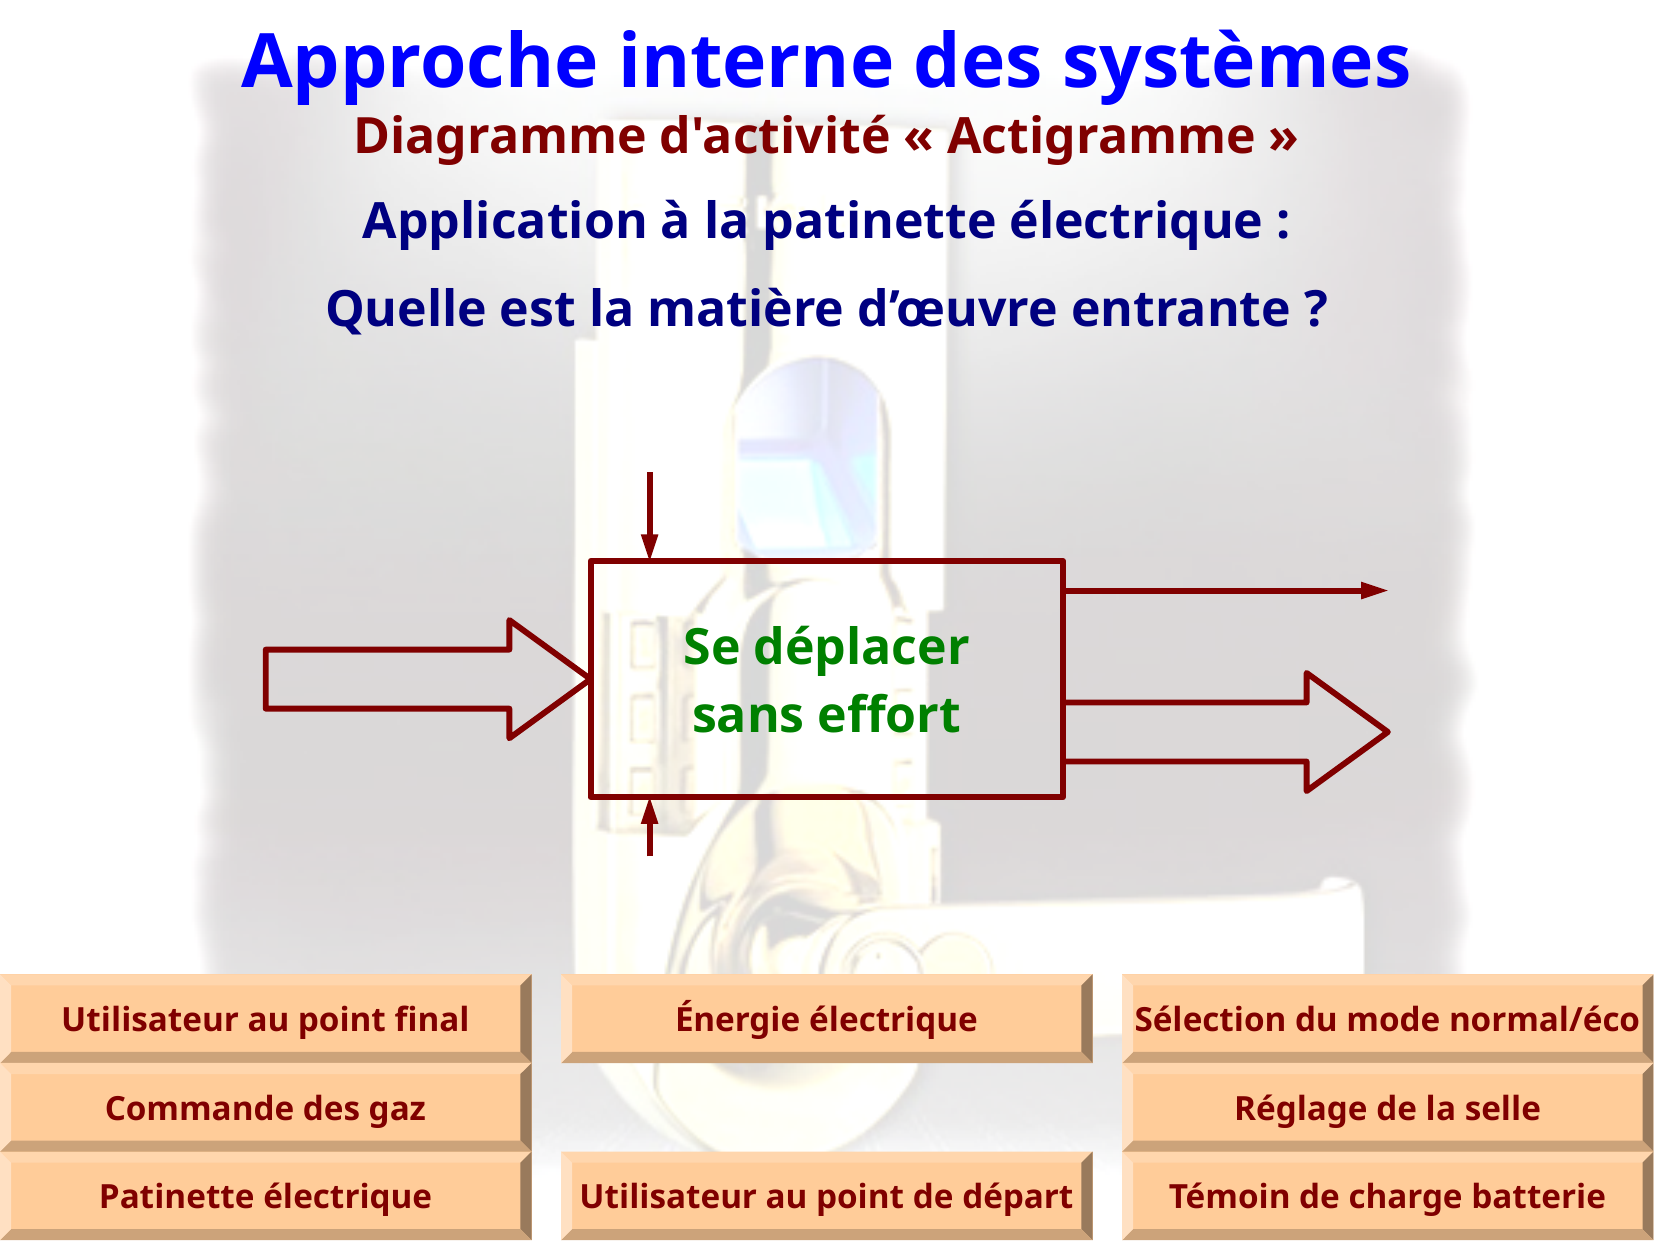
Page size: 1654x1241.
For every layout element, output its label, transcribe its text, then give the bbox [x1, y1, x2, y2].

text_box Commande des gaz [12, 1075, 520, 1140]
text_box Se déplacer sans effort [590, 561, 1063, 798]
text_box Application à la patinette électrique : [0, 178, 1654, 262]
text_box Témoin de charge batterie [1134, 1163, 1642, 1229]
text_box Sélection du mode normal/éco [1134, 986, 1642, 1051]
text_box Énergie électrique [573, 986, 1081, 1051]
text_box Quelle est la matière d’œuvre entrante ? [0, 265, 1654, 351]
text_box Utilisateur au point final [12, 986, 520, 1051]
text_box Réglage de la selle [1134, 1075, 1642, 1140]
text_box Utilisateur au point de départ [573, 1163, 1081, 1229]
text_box Diagramme d'activité « Actigramme » [0, 92, 1654, 178]
text_box Patinette électrique [12, 1163, 520, 1229]
